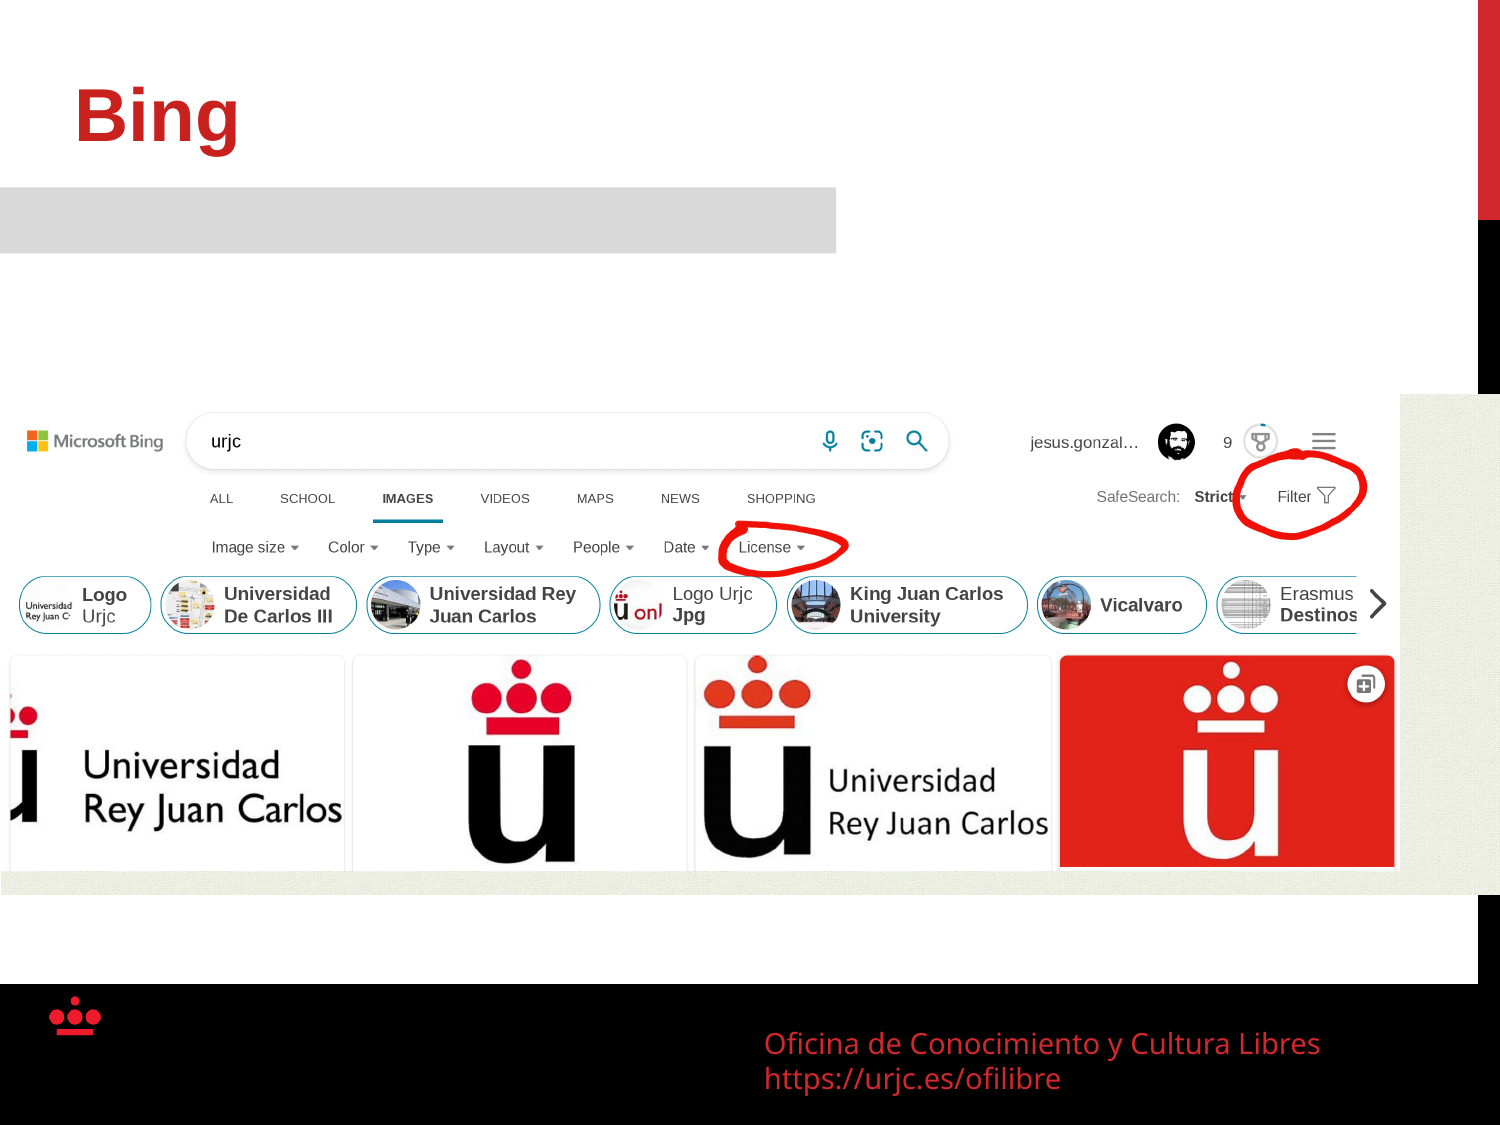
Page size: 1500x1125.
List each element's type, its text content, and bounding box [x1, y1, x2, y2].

text_box [0, 984, 1500, 1125]
title [75, 7, 1425, 196]
text_box Oficina de Conocimiento y Cultura Libres https://urjc.es/ofilibre [748, 1017, 1500, 1125]
text_box Bing [60, 66, 991, 249]
picture [49, 996, 346, 1111]
picture [1, 394, 1500, 895]
